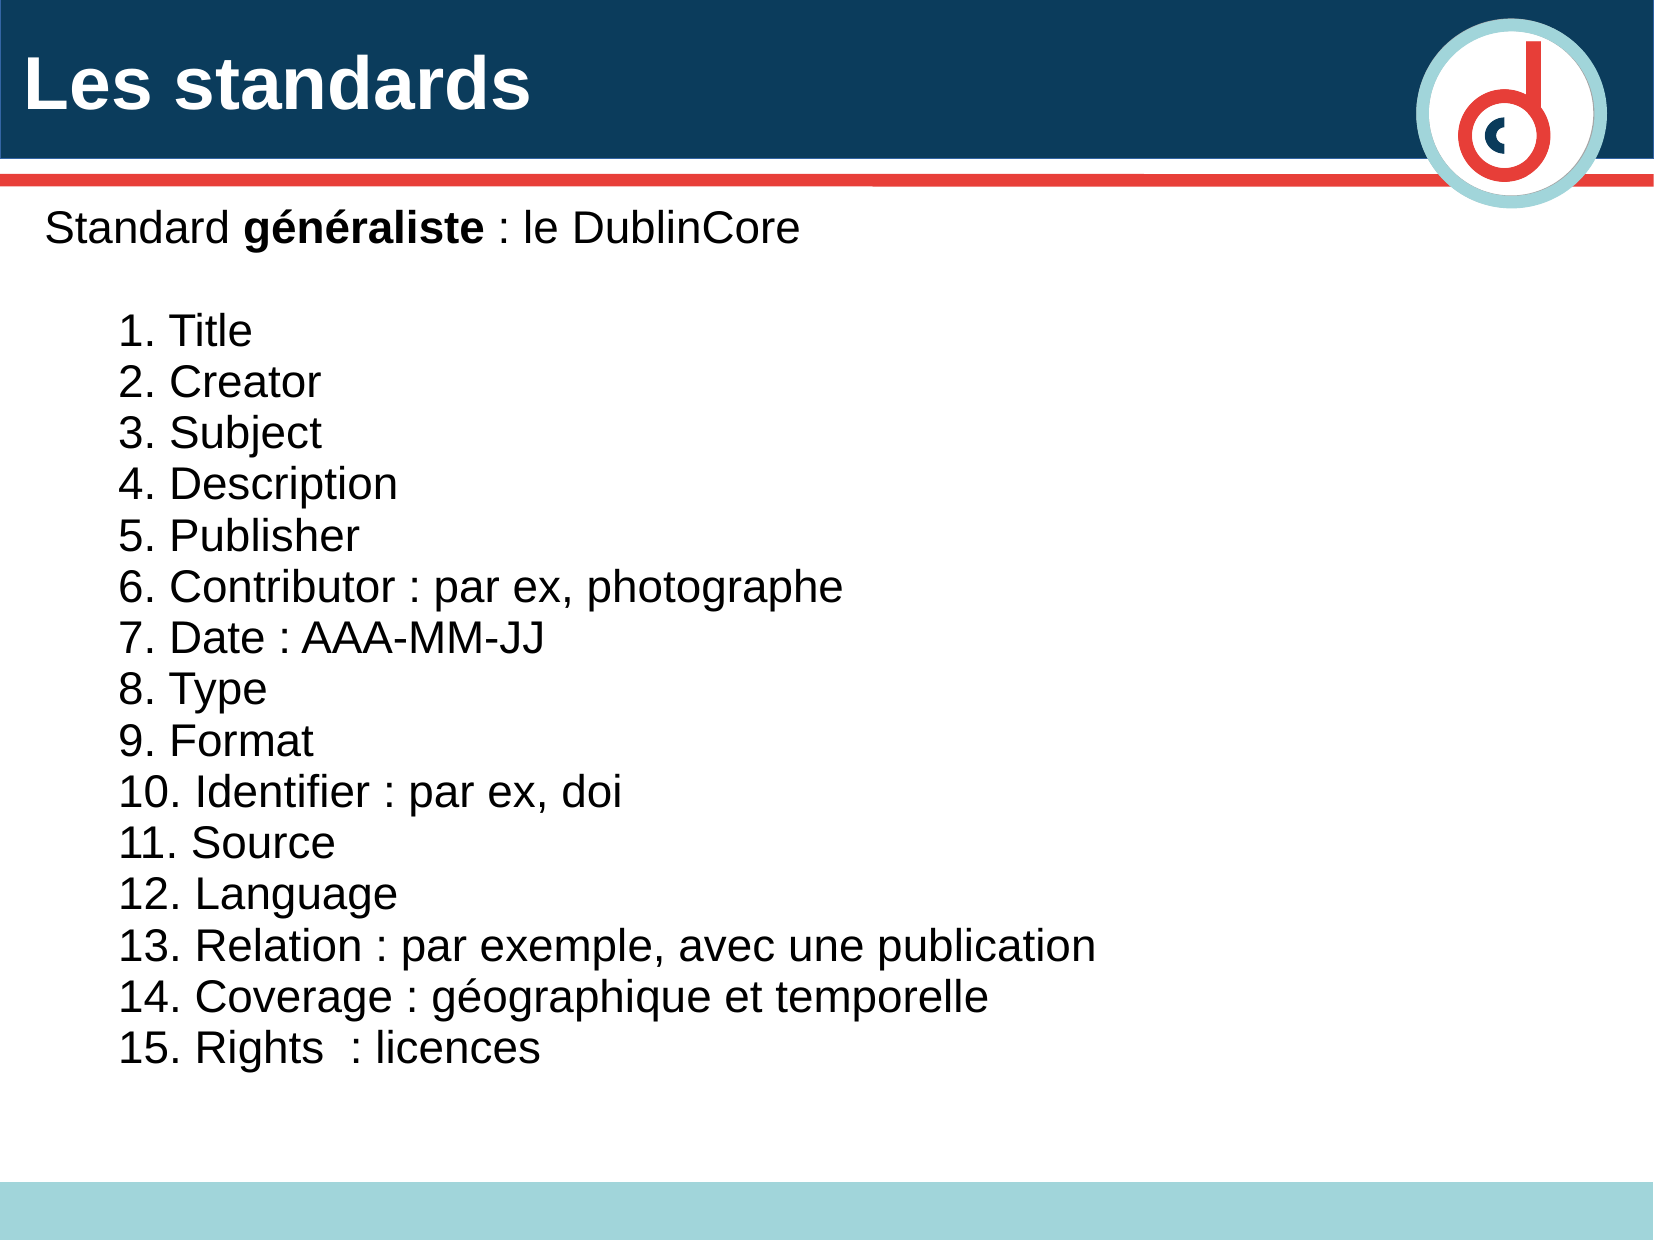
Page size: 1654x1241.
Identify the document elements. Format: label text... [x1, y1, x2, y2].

text_box Standard généraliste : le DublinCore 1. Title 2. Creator 3. Subject 4. Description 5. Publisher 6. Contributor : par ex, photographe 7. Date : AAA-MM-JJ 8. Type 9. Format 10. Identifier : par ex, doi 11. Source 12. Language 13. Relation : par exemple, avec une publication 14. Coverage : géographique et temporelle 15. Rights : licences [29, 194, 1625, 1093]
title Les standards [23, 11, 1565, 159]
